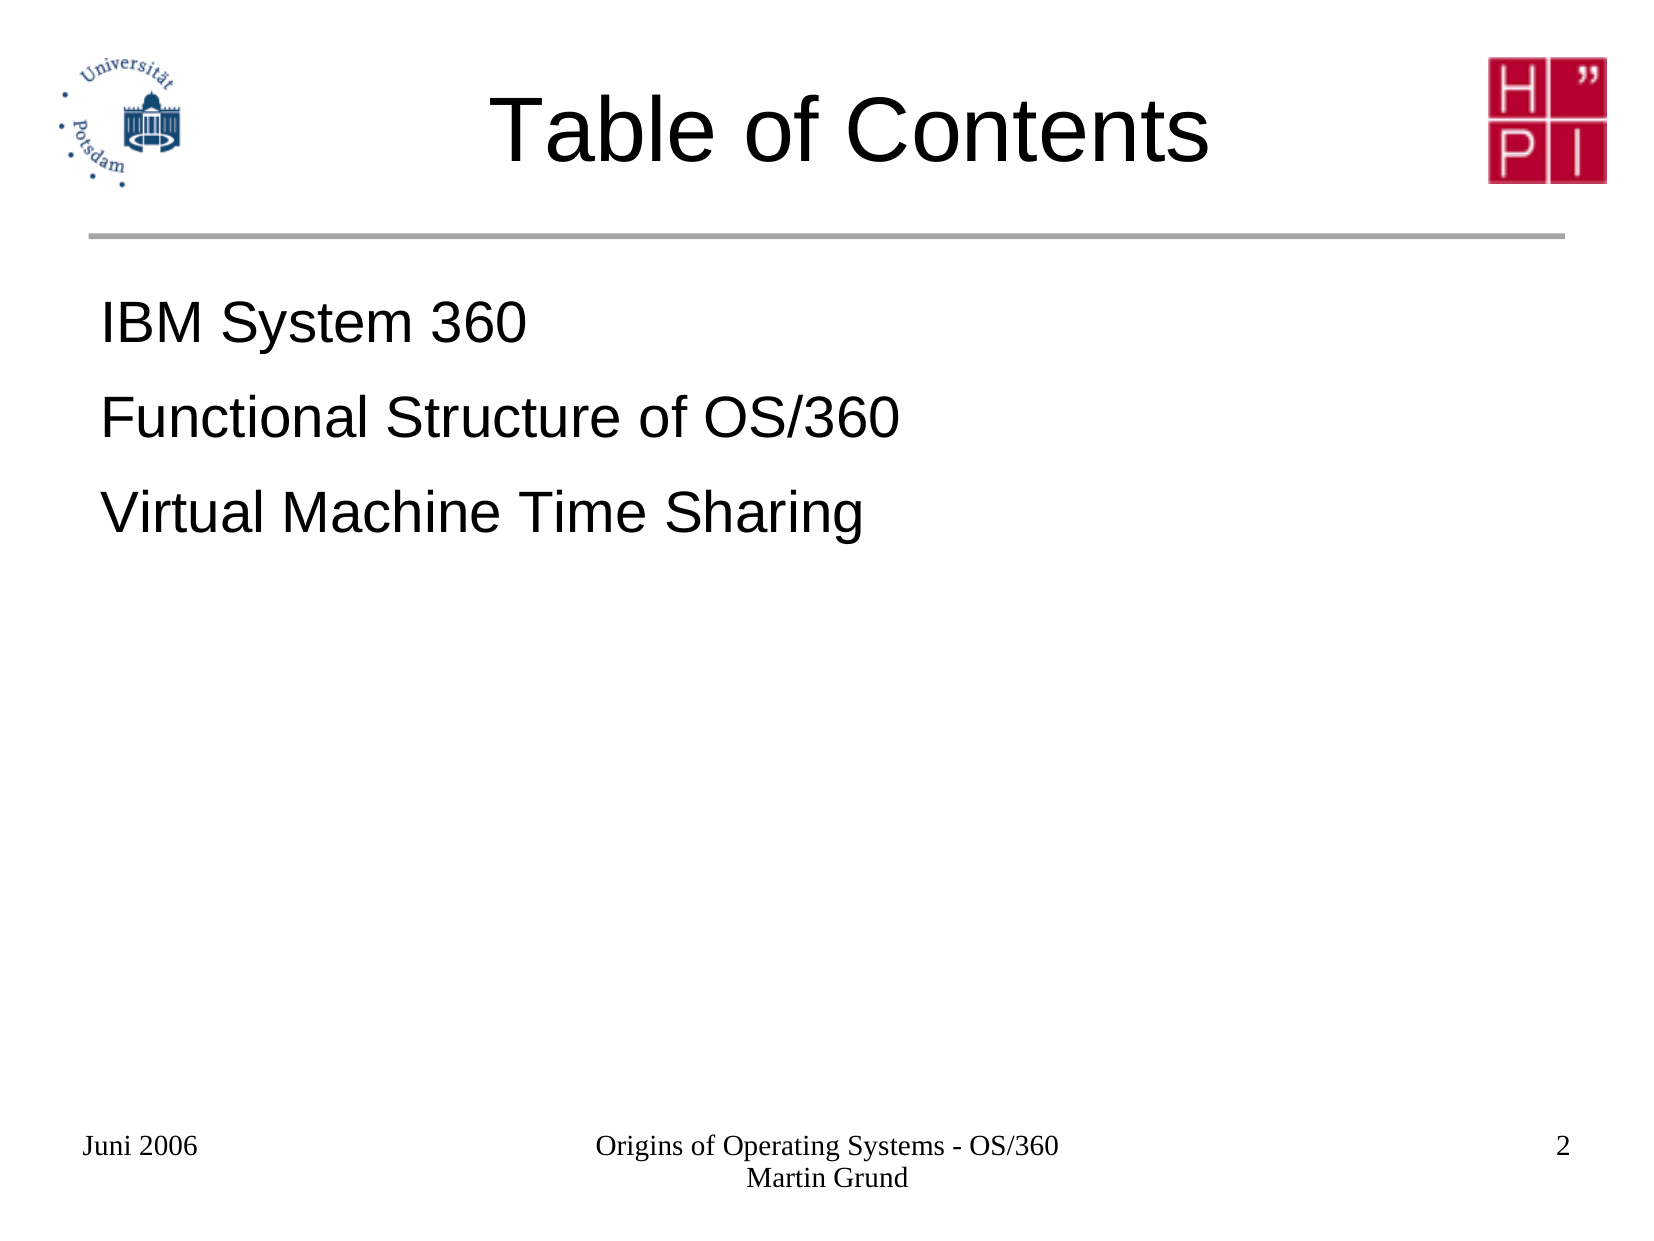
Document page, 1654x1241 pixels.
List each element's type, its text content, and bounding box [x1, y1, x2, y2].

picture [1488, 57, 1607, 184]
list IBM System 360 Functional Structure of OS/360 Virtual Machine Time Sharing [82, 290, 1571, 1109]
title Table of Contents [230, 25, 1471, 233]
picture [59, 58, 181, 188]
